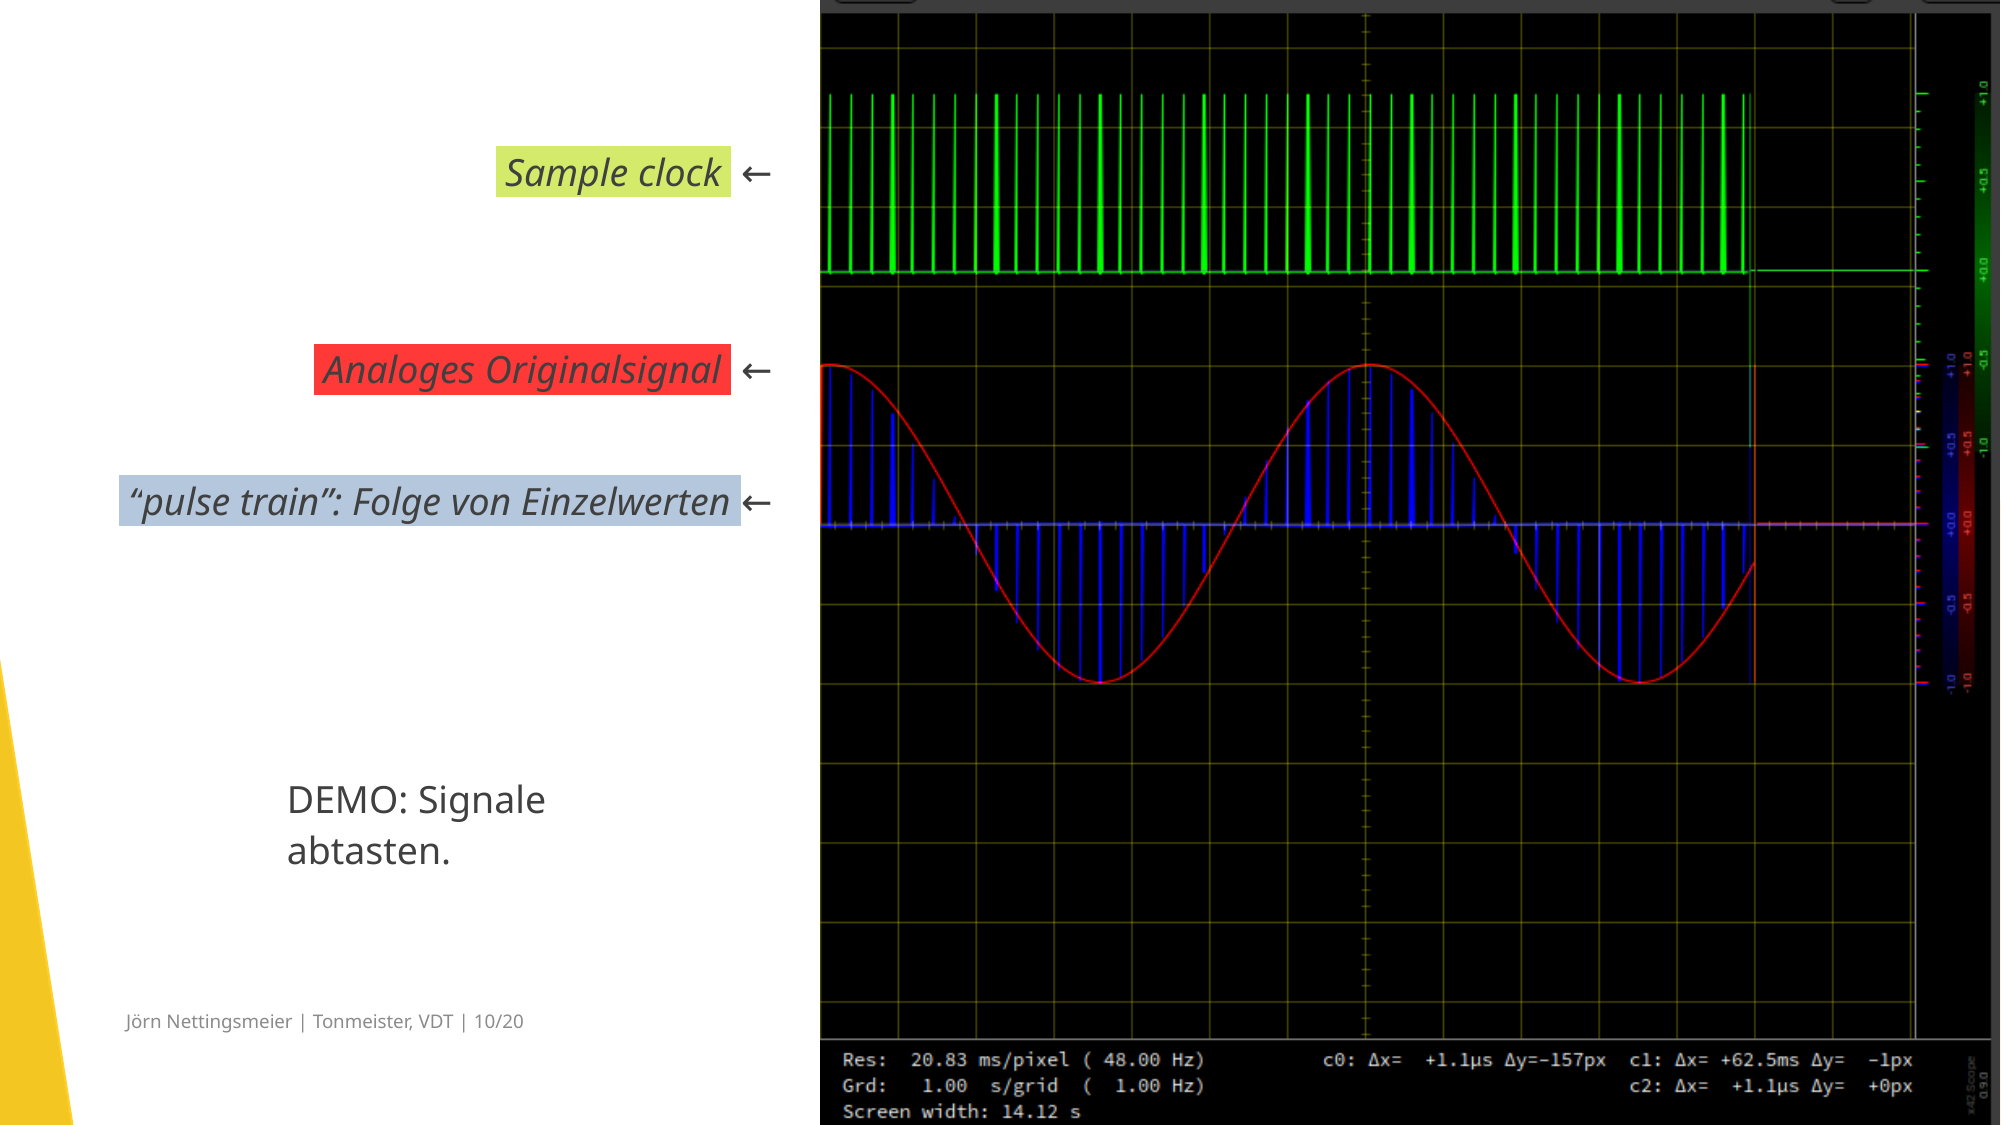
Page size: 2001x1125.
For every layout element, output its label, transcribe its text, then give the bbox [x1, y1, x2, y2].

text_box Jörn Nettingsmeier | Tonmeister, VDT | 10/20 [111, 991, 820, 1051]
picture [820, 0, 2000, 1125]
text_box DEMO: Signale abtasten. [272, 766, 713, 826]
list Sample clock ← Analoges Originalsignal ← “pulse train”: Folge von Einzelwerten ← [73, 75, 788, 992]
